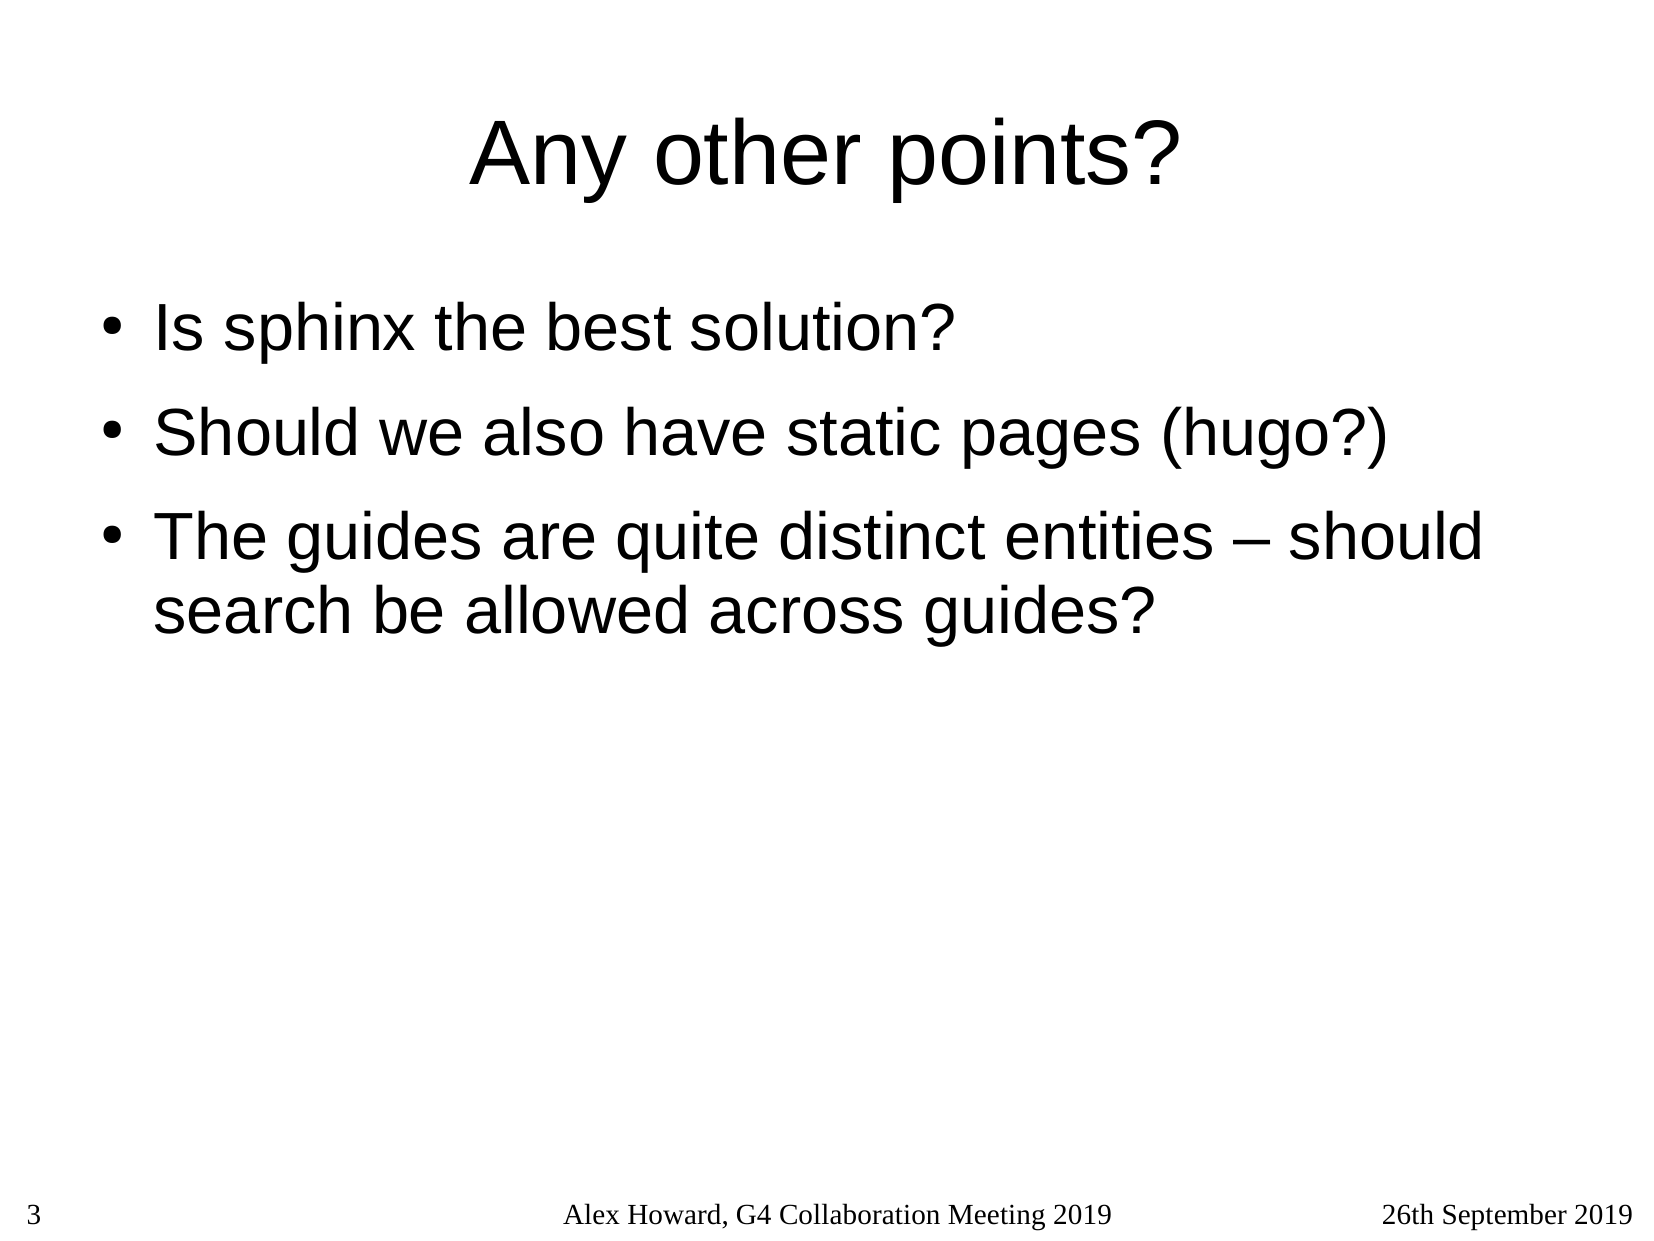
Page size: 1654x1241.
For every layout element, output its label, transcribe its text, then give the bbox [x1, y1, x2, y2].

list Is sphinx the best solution? Should we also have static pages (hugo?) The guides are quite distinct entities – should search be allowed across guides? [82, 290, 1571, 1010]
title Any other points? [82, 49, 1571, 257]
